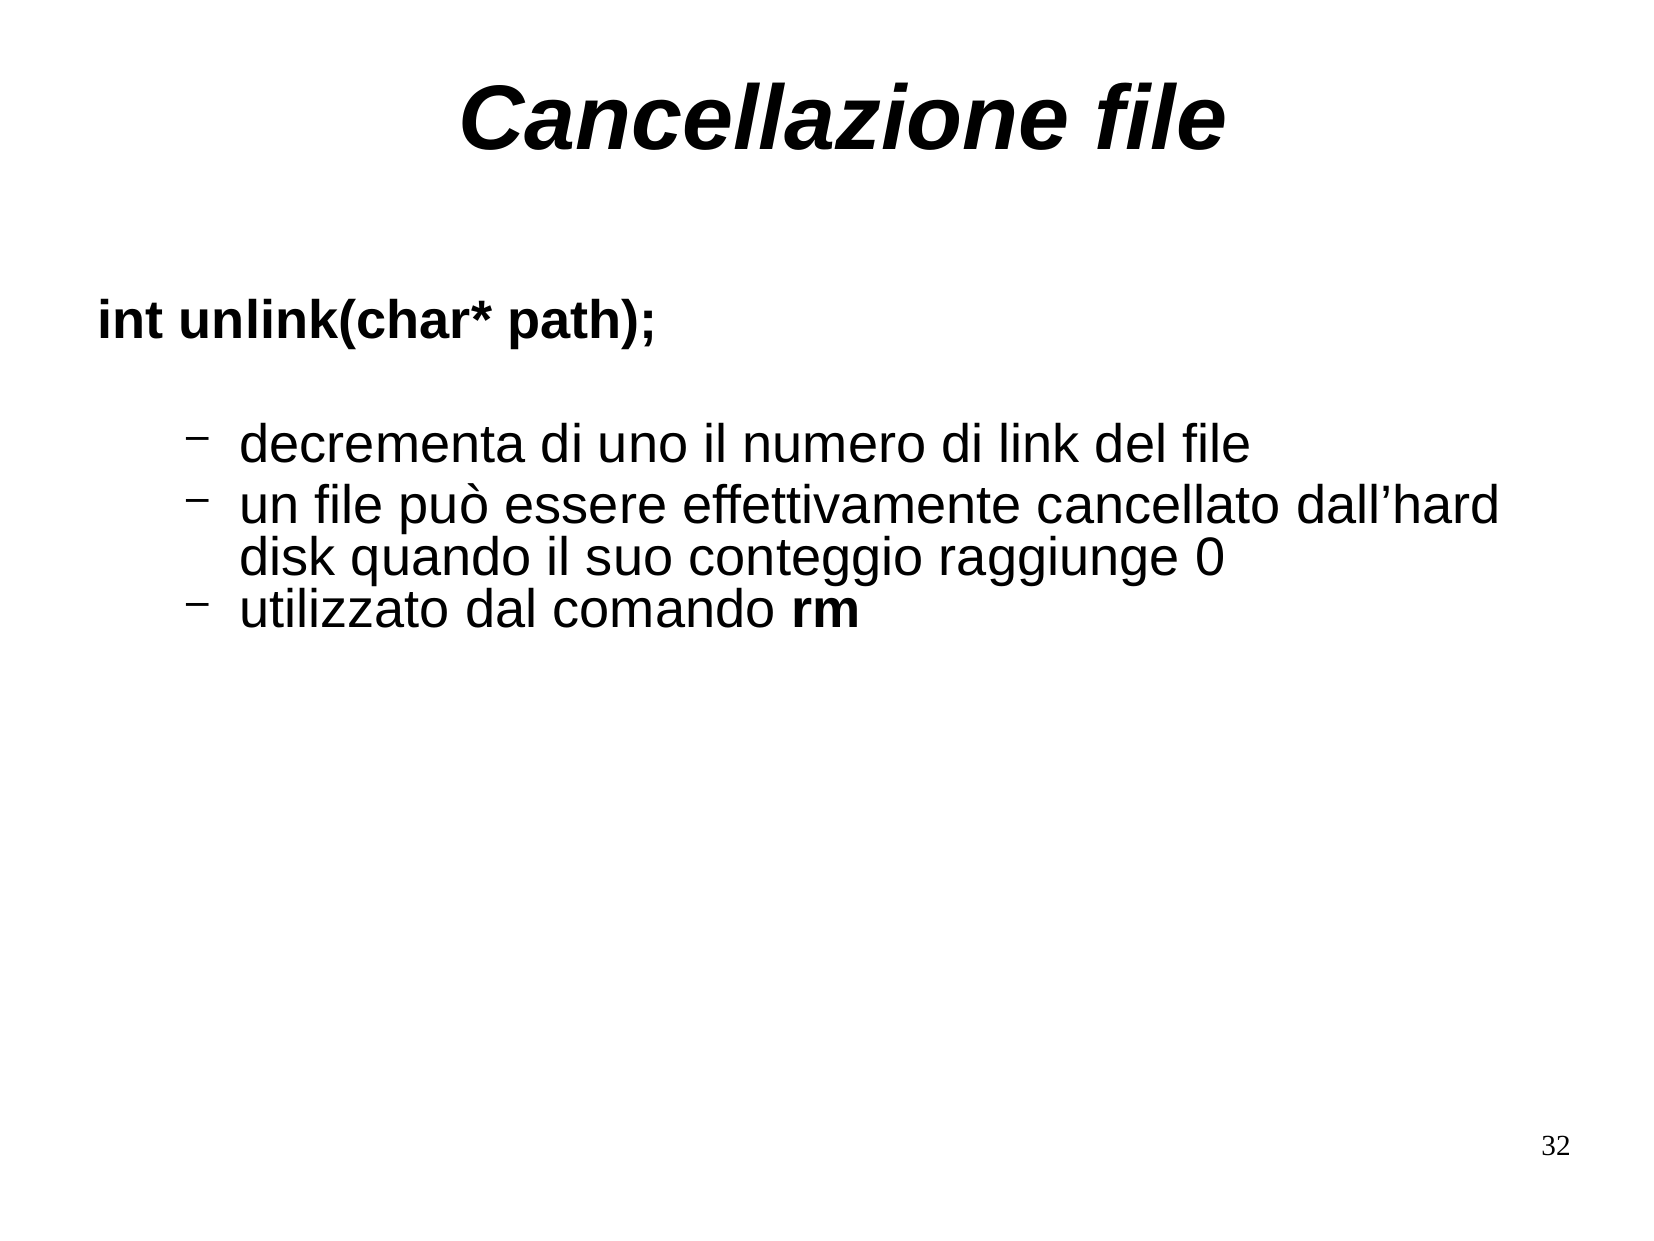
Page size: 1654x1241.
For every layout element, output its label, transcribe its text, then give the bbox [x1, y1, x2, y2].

title Cancellazione file [82, 50, 1571, 257]
list int unlink(char* path); decrementa di uno il numero di link del file un file può essere effettivamente cancellato dall’hard disk quando il suo conteggio raggiunge 0 utilizzato dal comando rm [82, 289, 1604, 1119]
